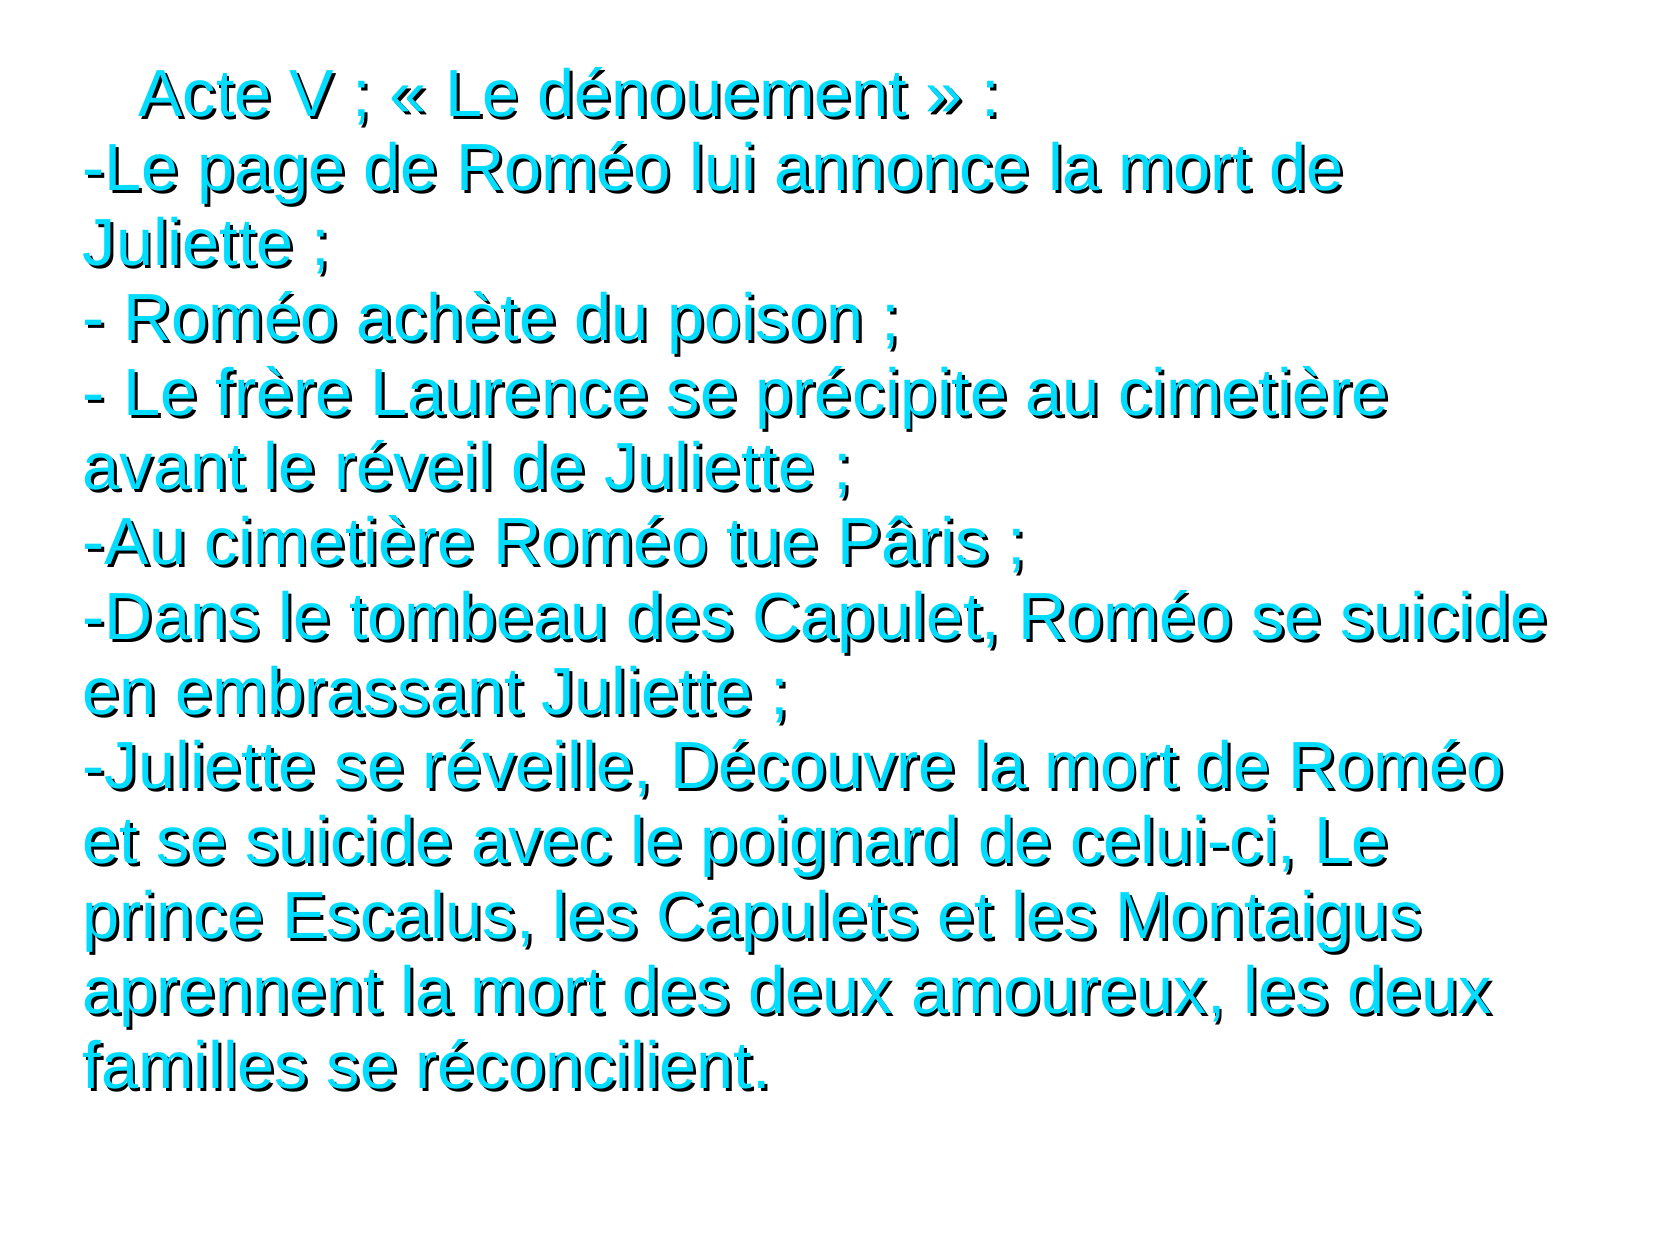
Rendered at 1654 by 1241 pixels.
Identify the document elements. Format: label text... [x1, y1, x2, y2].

subtitle Acte V ; « Le dénouement » : -Le page de Roméo lui annonce la mort de Juliette ; - Roméo achète du poison ; - Le frère Laurence se précipite au cimetière avant le réveil de Juliette ; -Au cimetière Roméo tue Pâris ; -Dans le tombeau des Capulet, Roméo se suicide en embrassant Juliette ; -Juliette se réveille, Découvre la mort de Roméo et se suicide avec le poignard de celui-ci, Le prince Escalus, les Capulets et les Montaigus aprennent la mort des deux amoureux, les deux familles se réconcilient. [82, 49, 1571, 1109]
